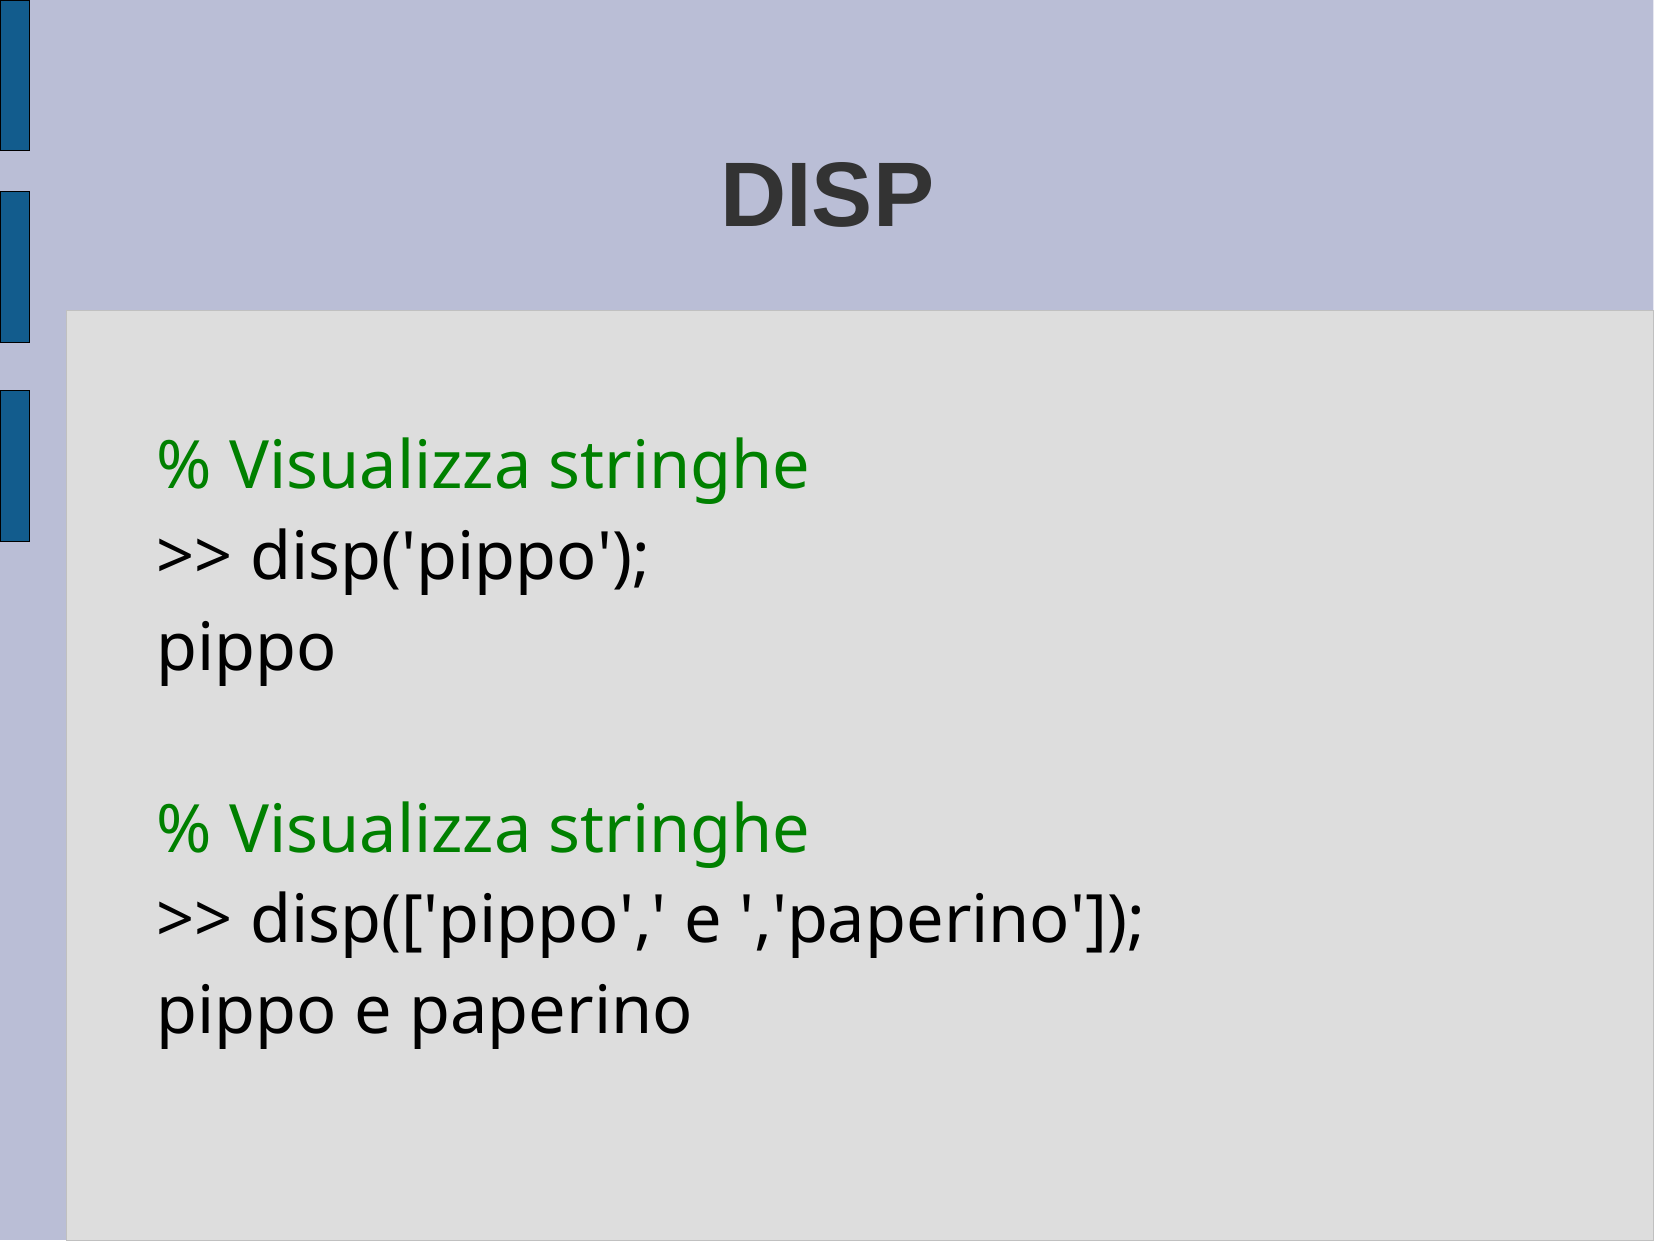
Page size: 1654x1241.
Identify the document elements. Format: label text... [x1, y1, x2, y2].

subtitle % Visualizza stringhe >> disp('pippo'); pippo % Visualizza stringhe >> disp(['pippo',' e ','paperino']); pippo e paperino [121, 352, 1534, 1119]
title DISP [121, 98, 1534, 291]
